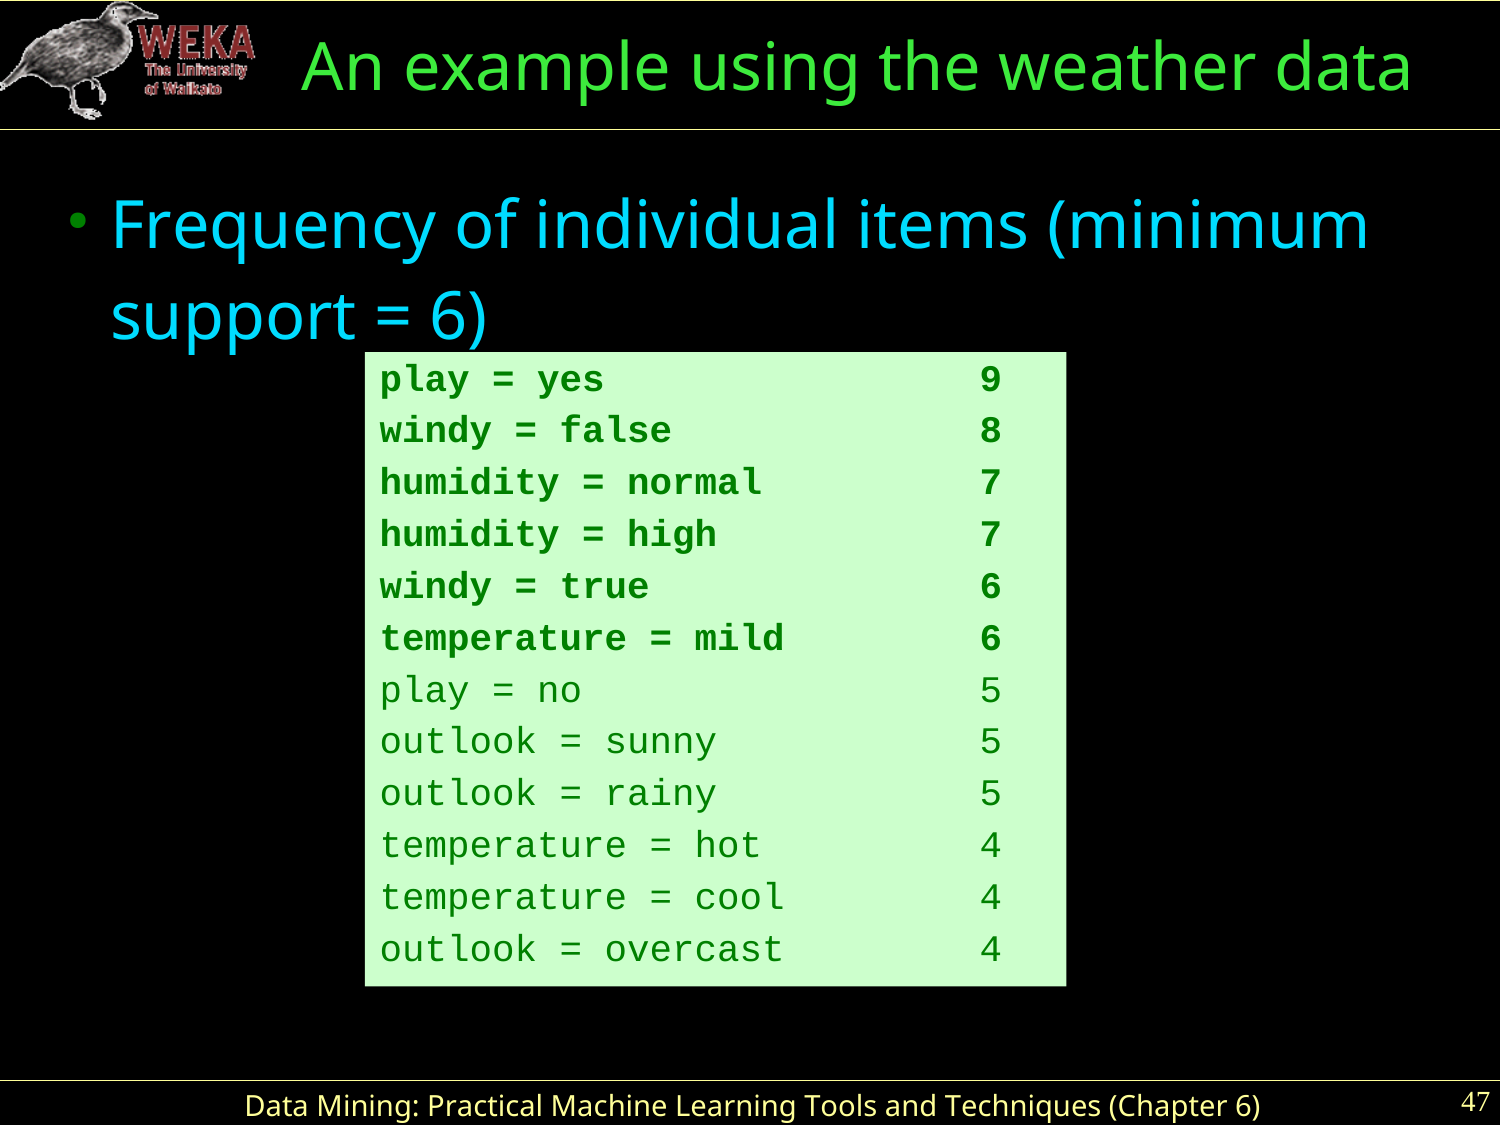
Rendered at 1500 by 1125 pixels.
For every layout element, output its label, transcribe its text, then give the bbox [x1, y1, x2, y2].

text_box play = yes 9 windy = false 8 humidity = normal 7 humidity = high 7 windy = true 6 temperature = mild 6 play = no 5 outlook = sunny 5 outlook = rainy 5 temperature = hot 4 temperature = cool 4 outlook = overcast 4 [364, 352, 1067, 987]
title An example using the weather data [301, 0, 1470, 159]
picture [0, 1, 266, 129]
list Frequency of individual items (minimum support = 6) [67, 177, 1418, 349]
